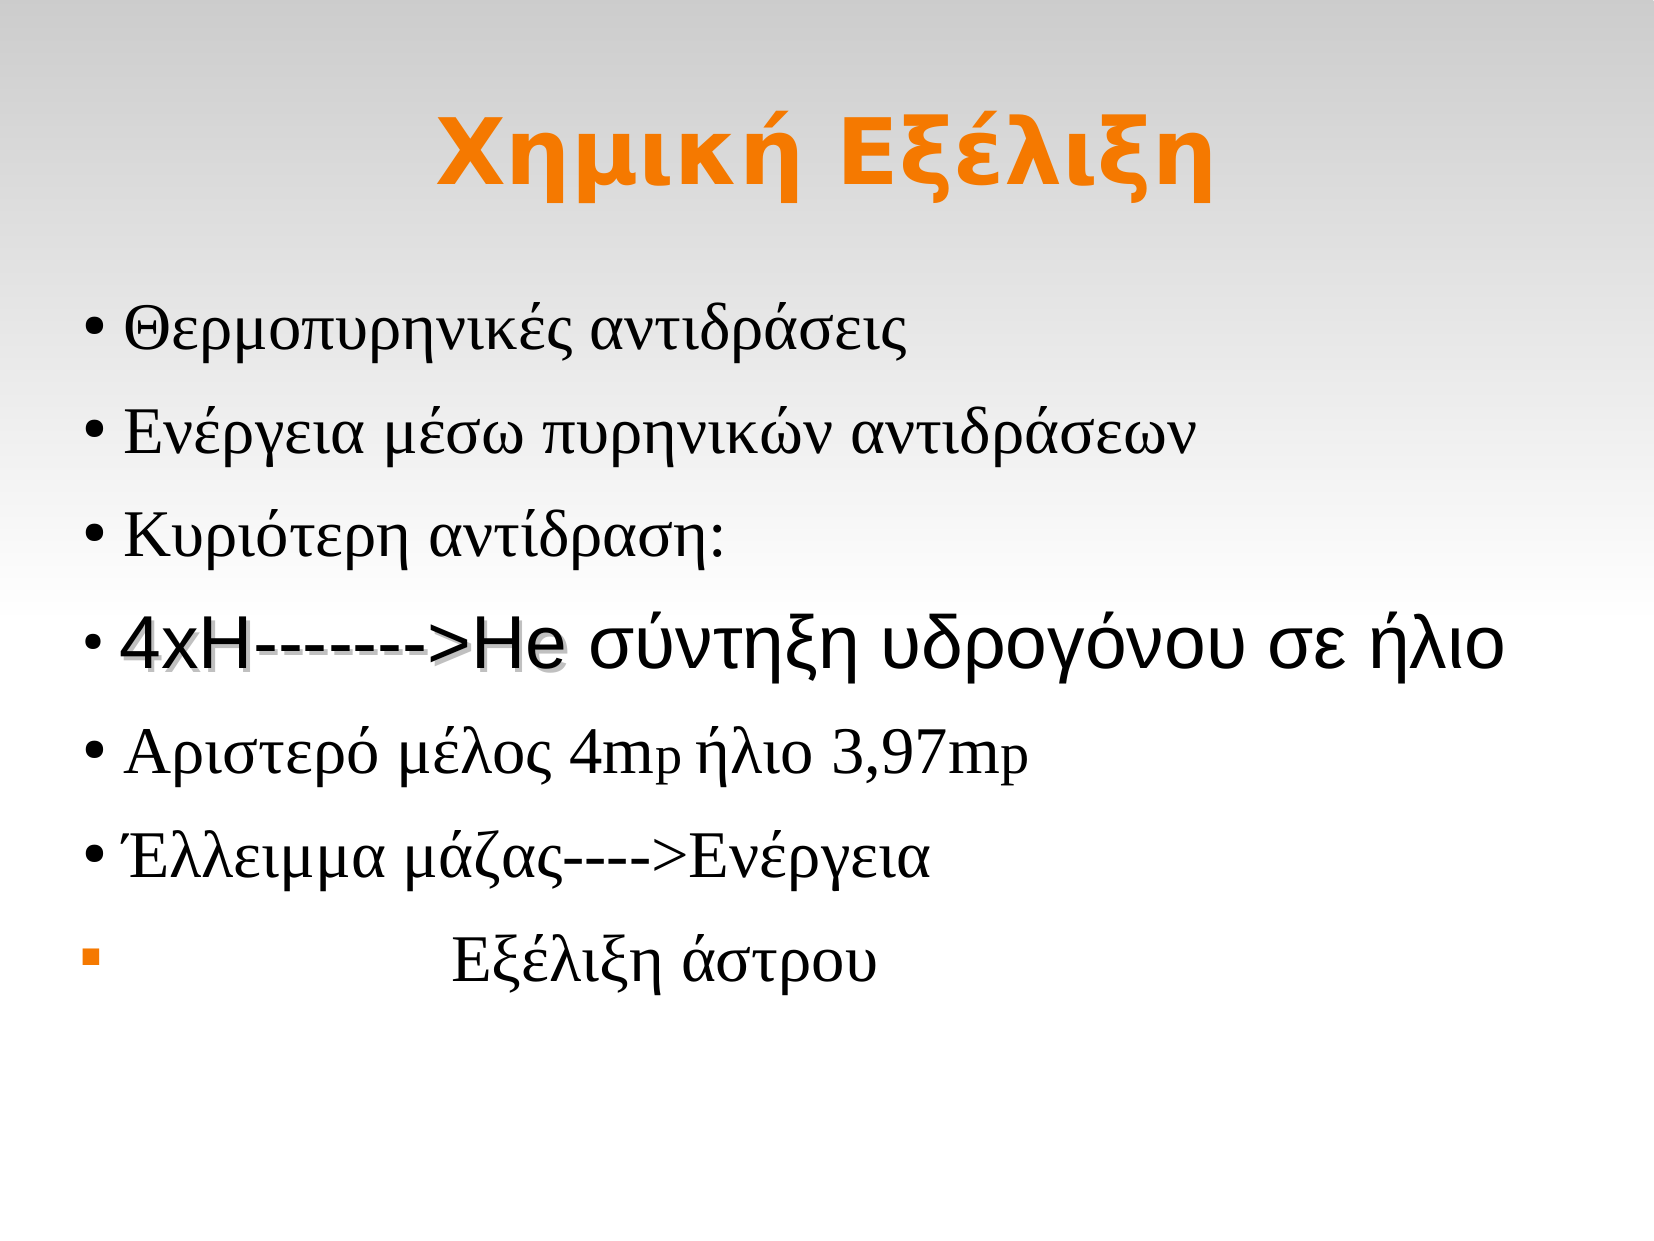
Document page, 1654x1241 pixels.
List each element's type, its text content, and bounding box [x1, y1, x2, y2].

title Χημική Εξέλιξη [82, 56, 1571, 250]
list Θερμοπυρηνικές αντιδράσεις Ενέργεια μέσω πυρηνικών αντιδράσεων Κυριότερη αντίδραση: 4xH------->He σύντηξη υδρογόνου σε ήλιο Αριστερό μέλος 4mp ήλιο 3,97mp Έλλειμμα μάζας---->Ενέργεια Εξέλιξη άστρου [82, 290, 1571, 1109]
